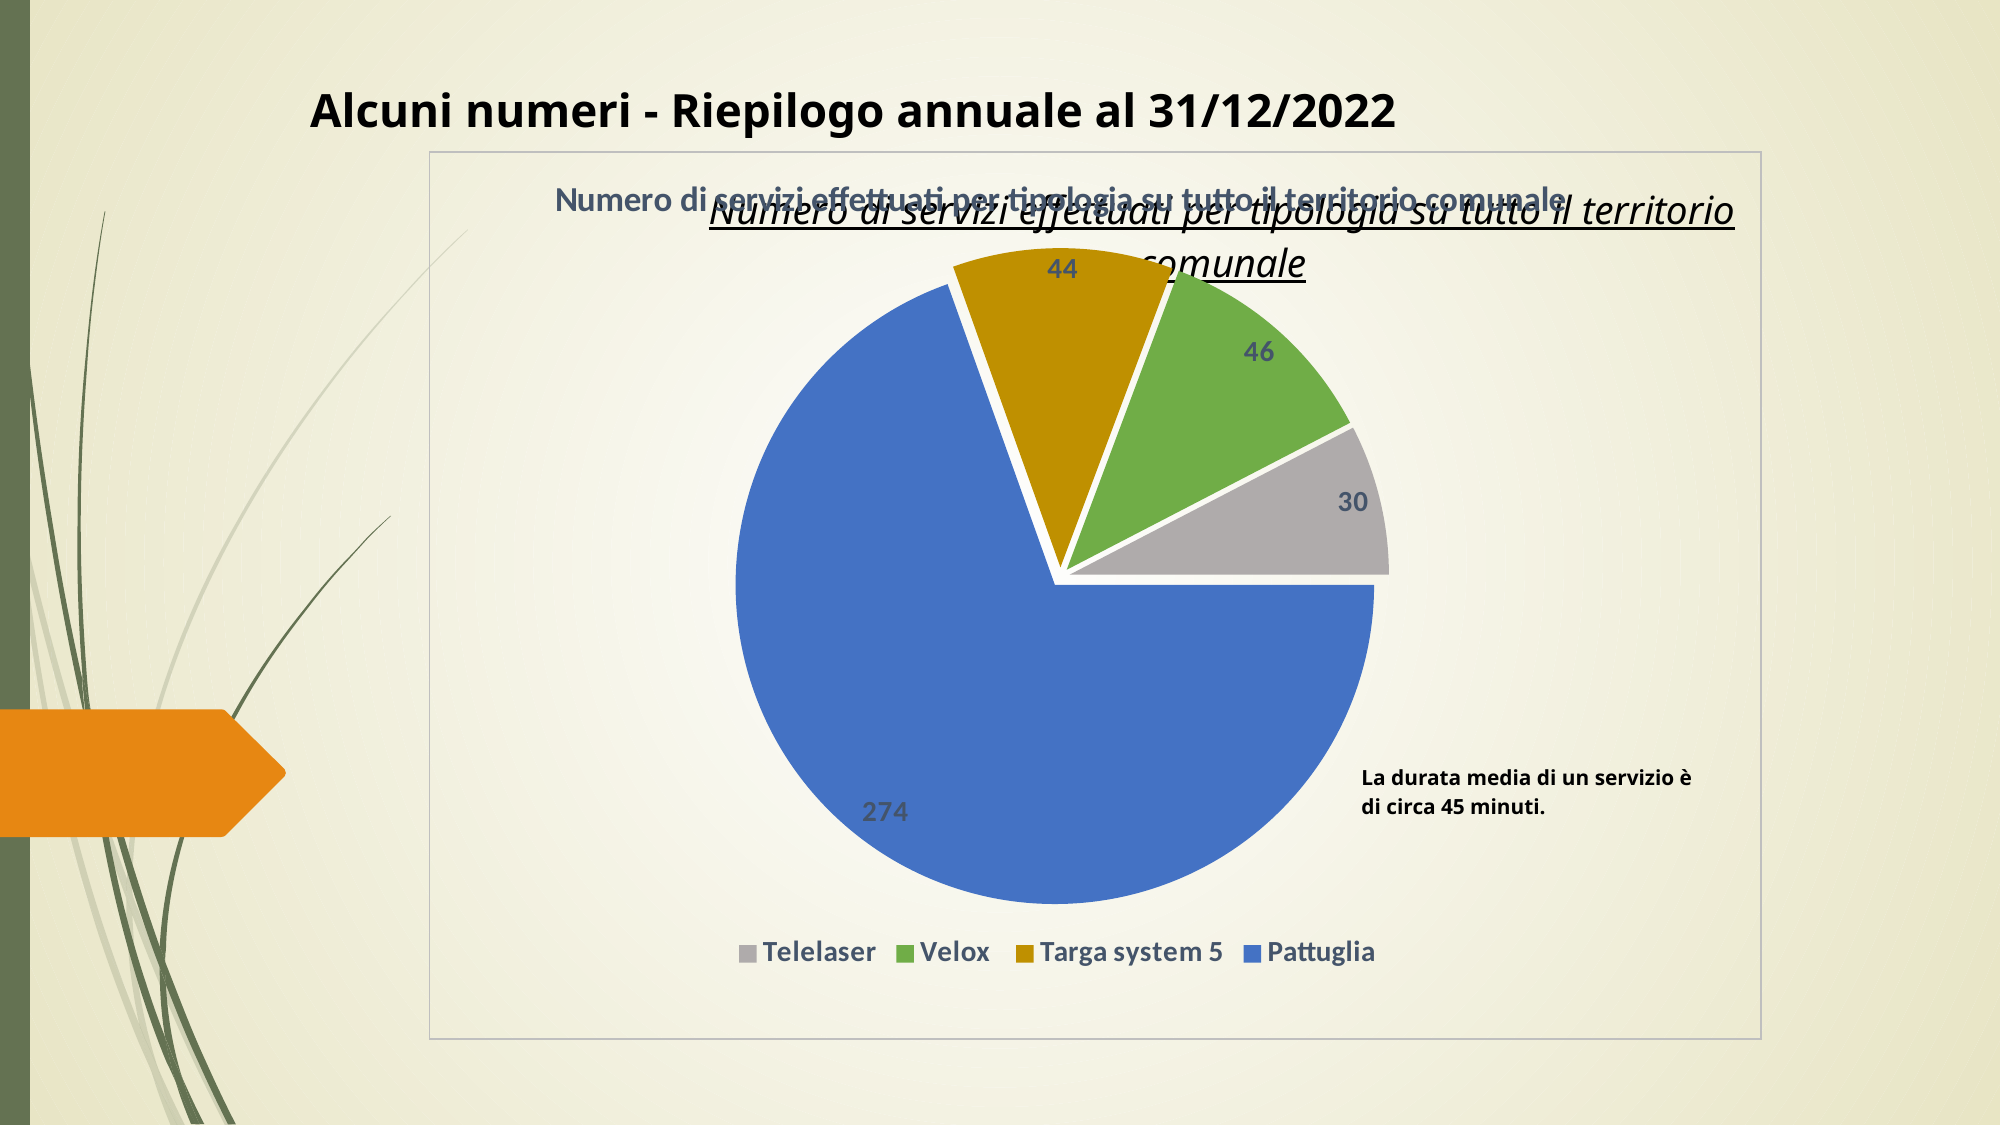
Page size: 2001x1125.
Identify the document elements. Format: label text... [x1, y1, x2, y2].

text_box Alcuni numeri - Riepilogo annuale al 31/12/2022 [295, 71, 1902, 143]
chart [408, 150, 1763, 1041]
